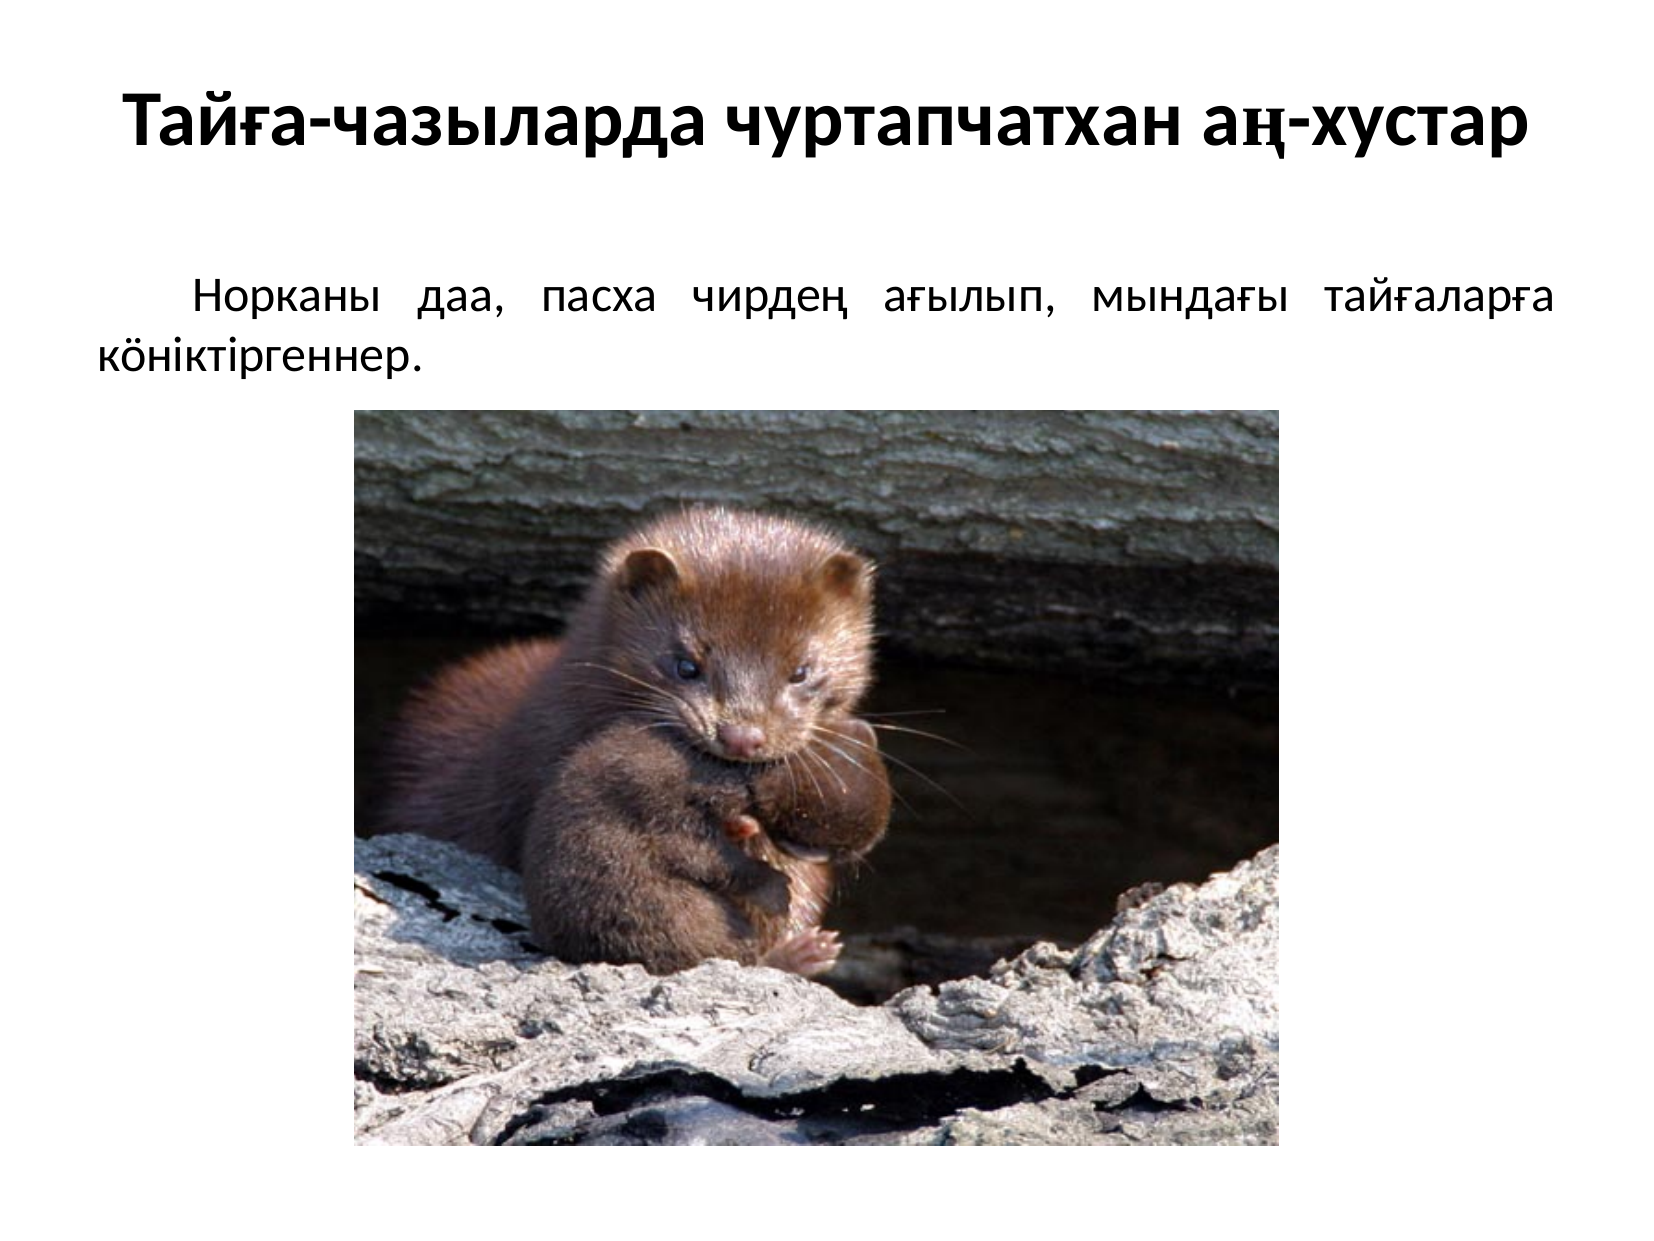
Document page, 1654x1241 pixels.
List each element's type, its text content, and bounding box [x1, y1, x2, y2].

picture [354, 410, 1279, 1146]
list Тайға-чазыларда чуртапчатхан аң-хустар Норканы даа, пасха чирдең ағылып, мындағы тайғаларға кӧніктіргеннер. [82, 59, 1571, 1158]
